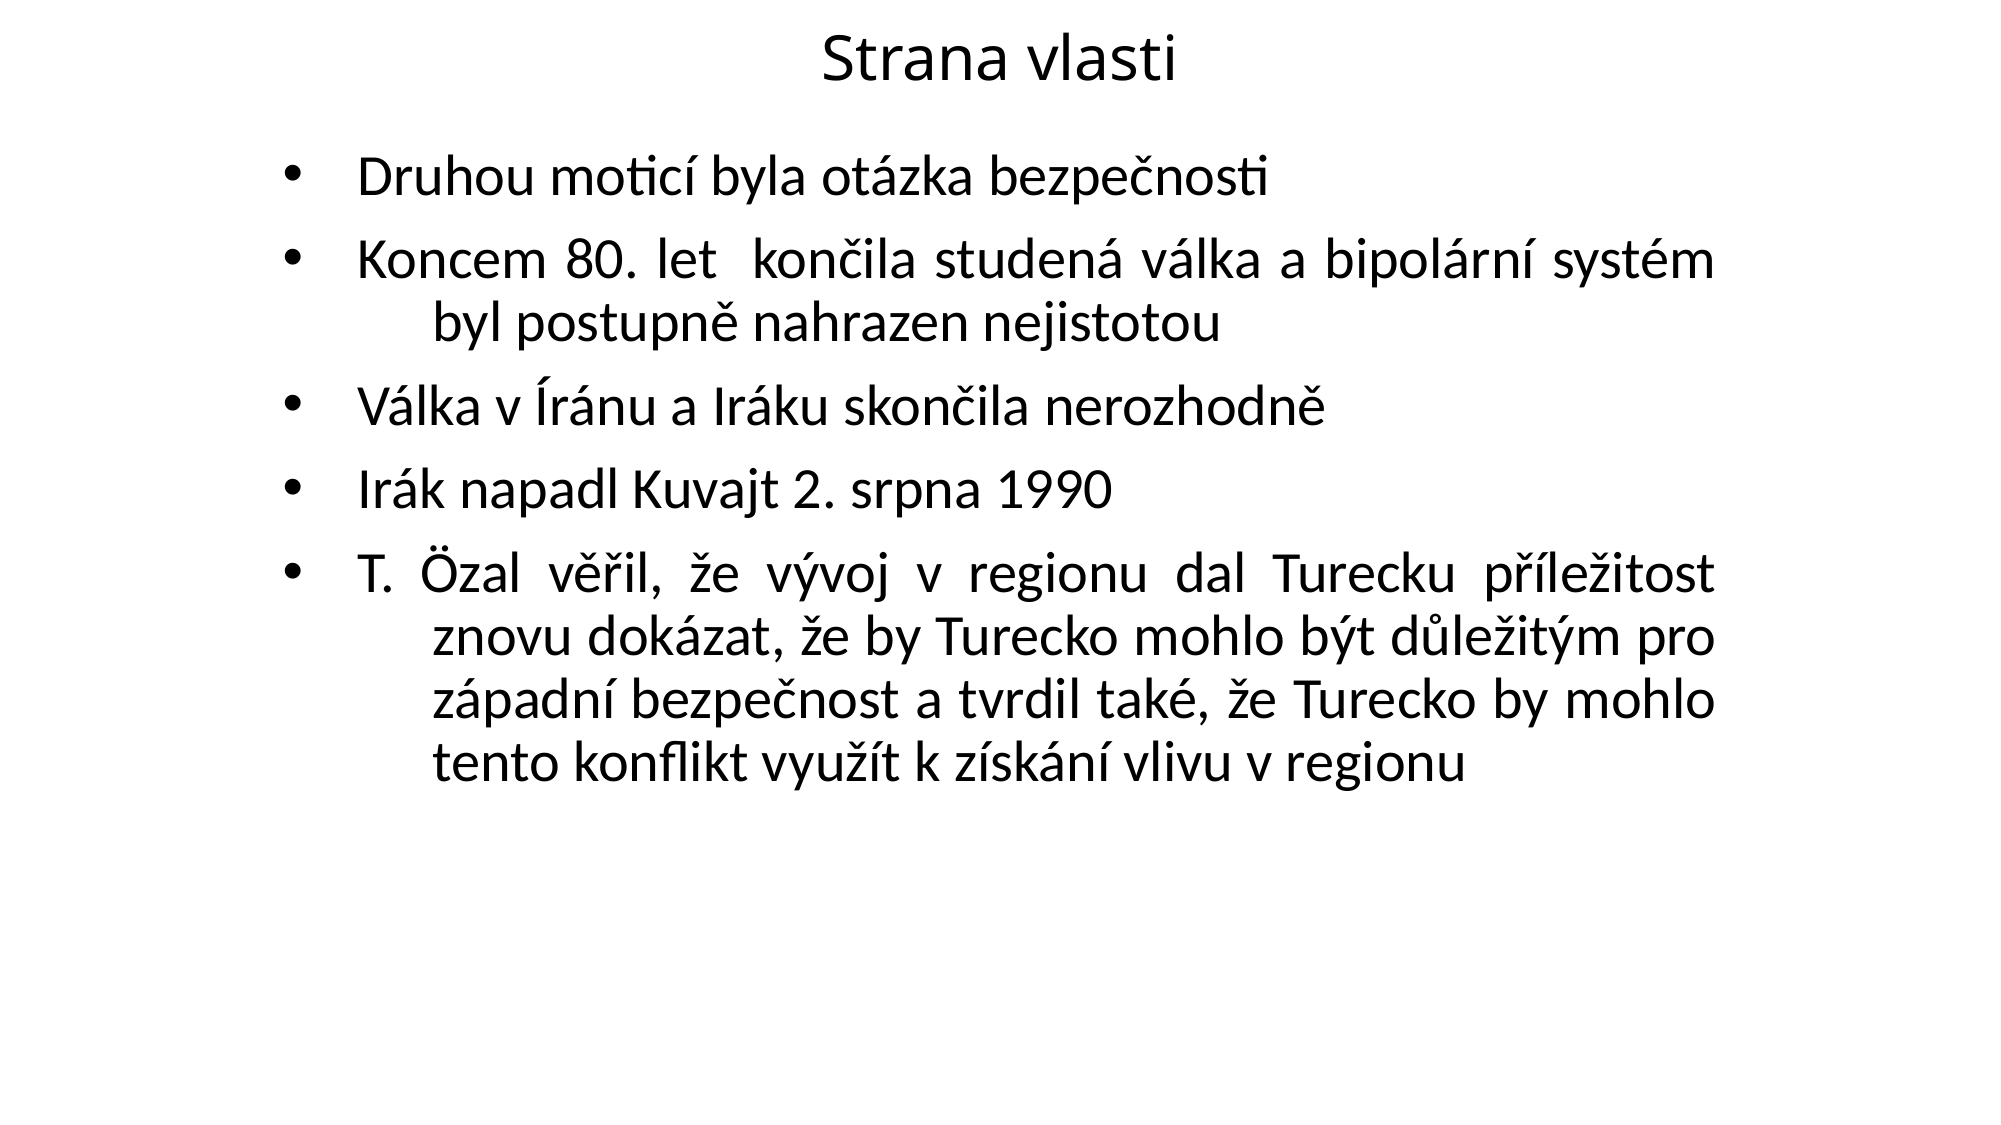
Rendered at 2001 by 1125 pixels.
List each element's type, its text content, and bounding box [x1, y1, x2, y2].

title Strana vlasti [324, 19, 1675, 102]
list Druhou moticí byla otázka bezpečnosti Koncem 80. let končila studená válka a bipolární systém byl postupně nahrazen nejistotou Válka v Íránu a Iráku skončila nerozhodně Irák napadl Kuvajt 2. srpna 1990 T. Özal věřil, že vývoj v regionu dal Turecku příležitost znovu dokázat, že by Turecko mohlo být důležitým pro západní bezpečnost a tvrdil také, že Turecko by mohlo tento konflikt využít k získání vlivu v regionu [267, 137, 1733, 1094]
